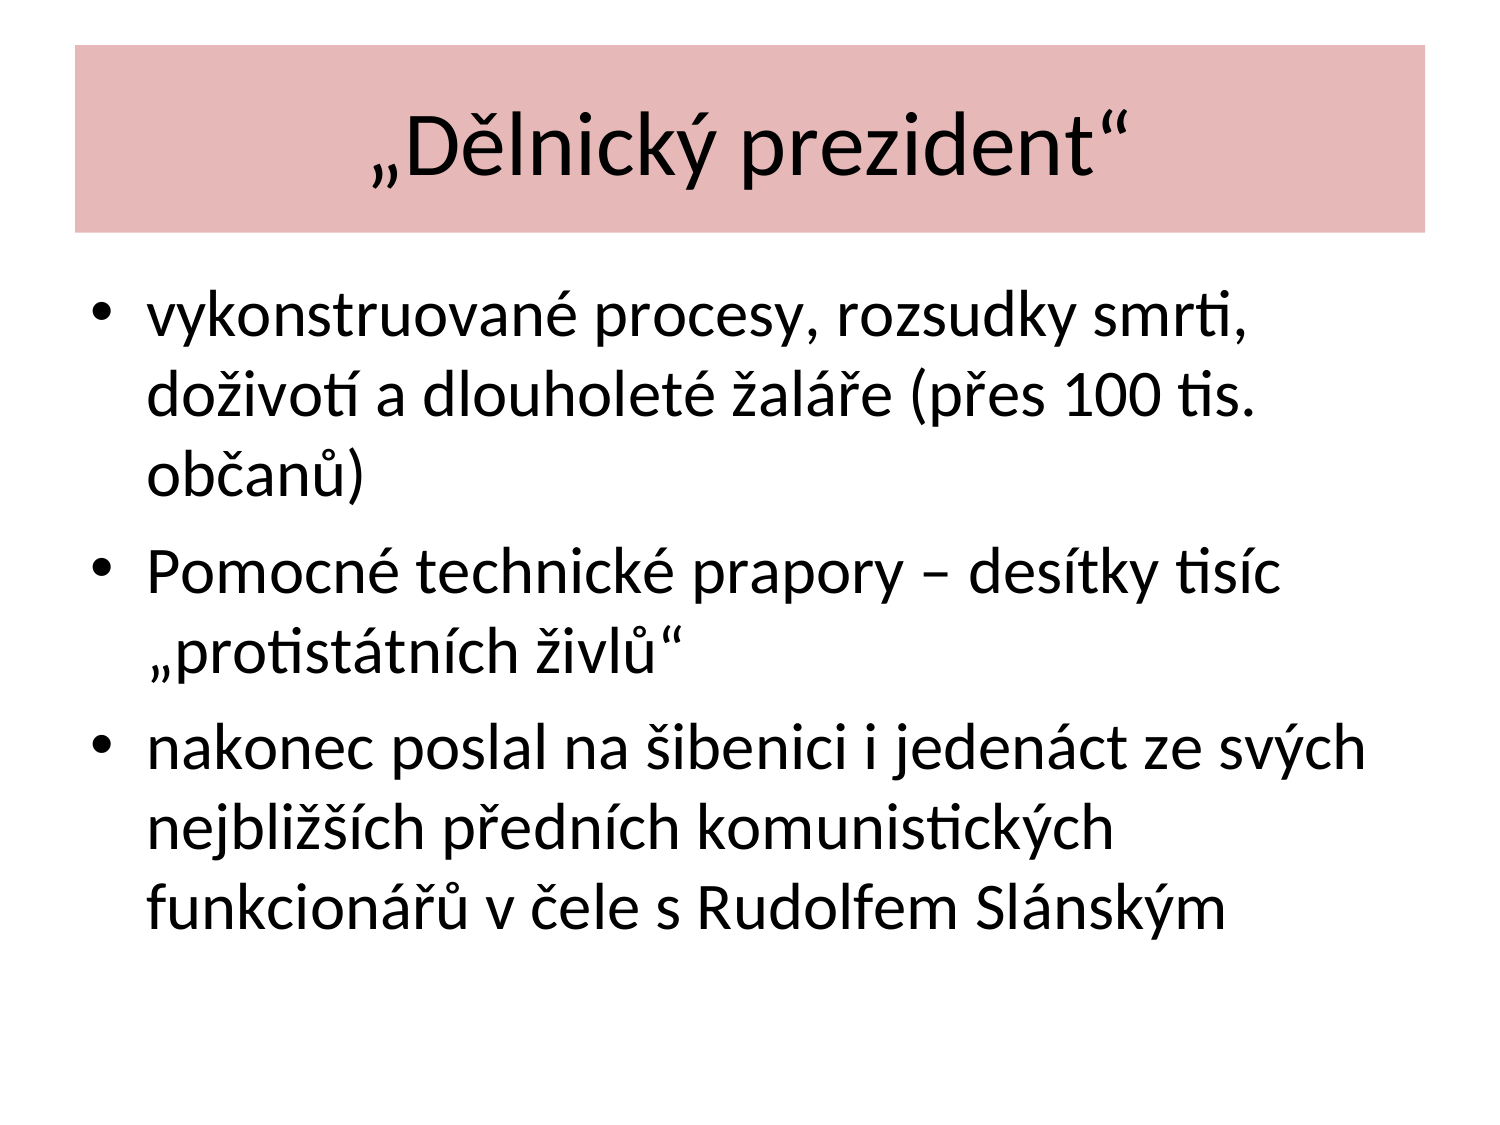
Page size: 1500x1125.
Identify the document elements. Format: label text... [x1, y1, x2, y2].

title „Dělnický prezident“ [75, 45, 1426, 233]
list vykonstruované procesy, rozsudky smrti, doživotí a dlouholeté žaláře (přes 100 tis. občanů) Pomocné technické prapory – desítky tisíc „protistátních živlů“ nakonec poslal na šibenici i jedenáct ze svých nejbližších předních komunistických funkcionářů v čele s Rudolfem Slánským [75, 262, 1426, 1048]
